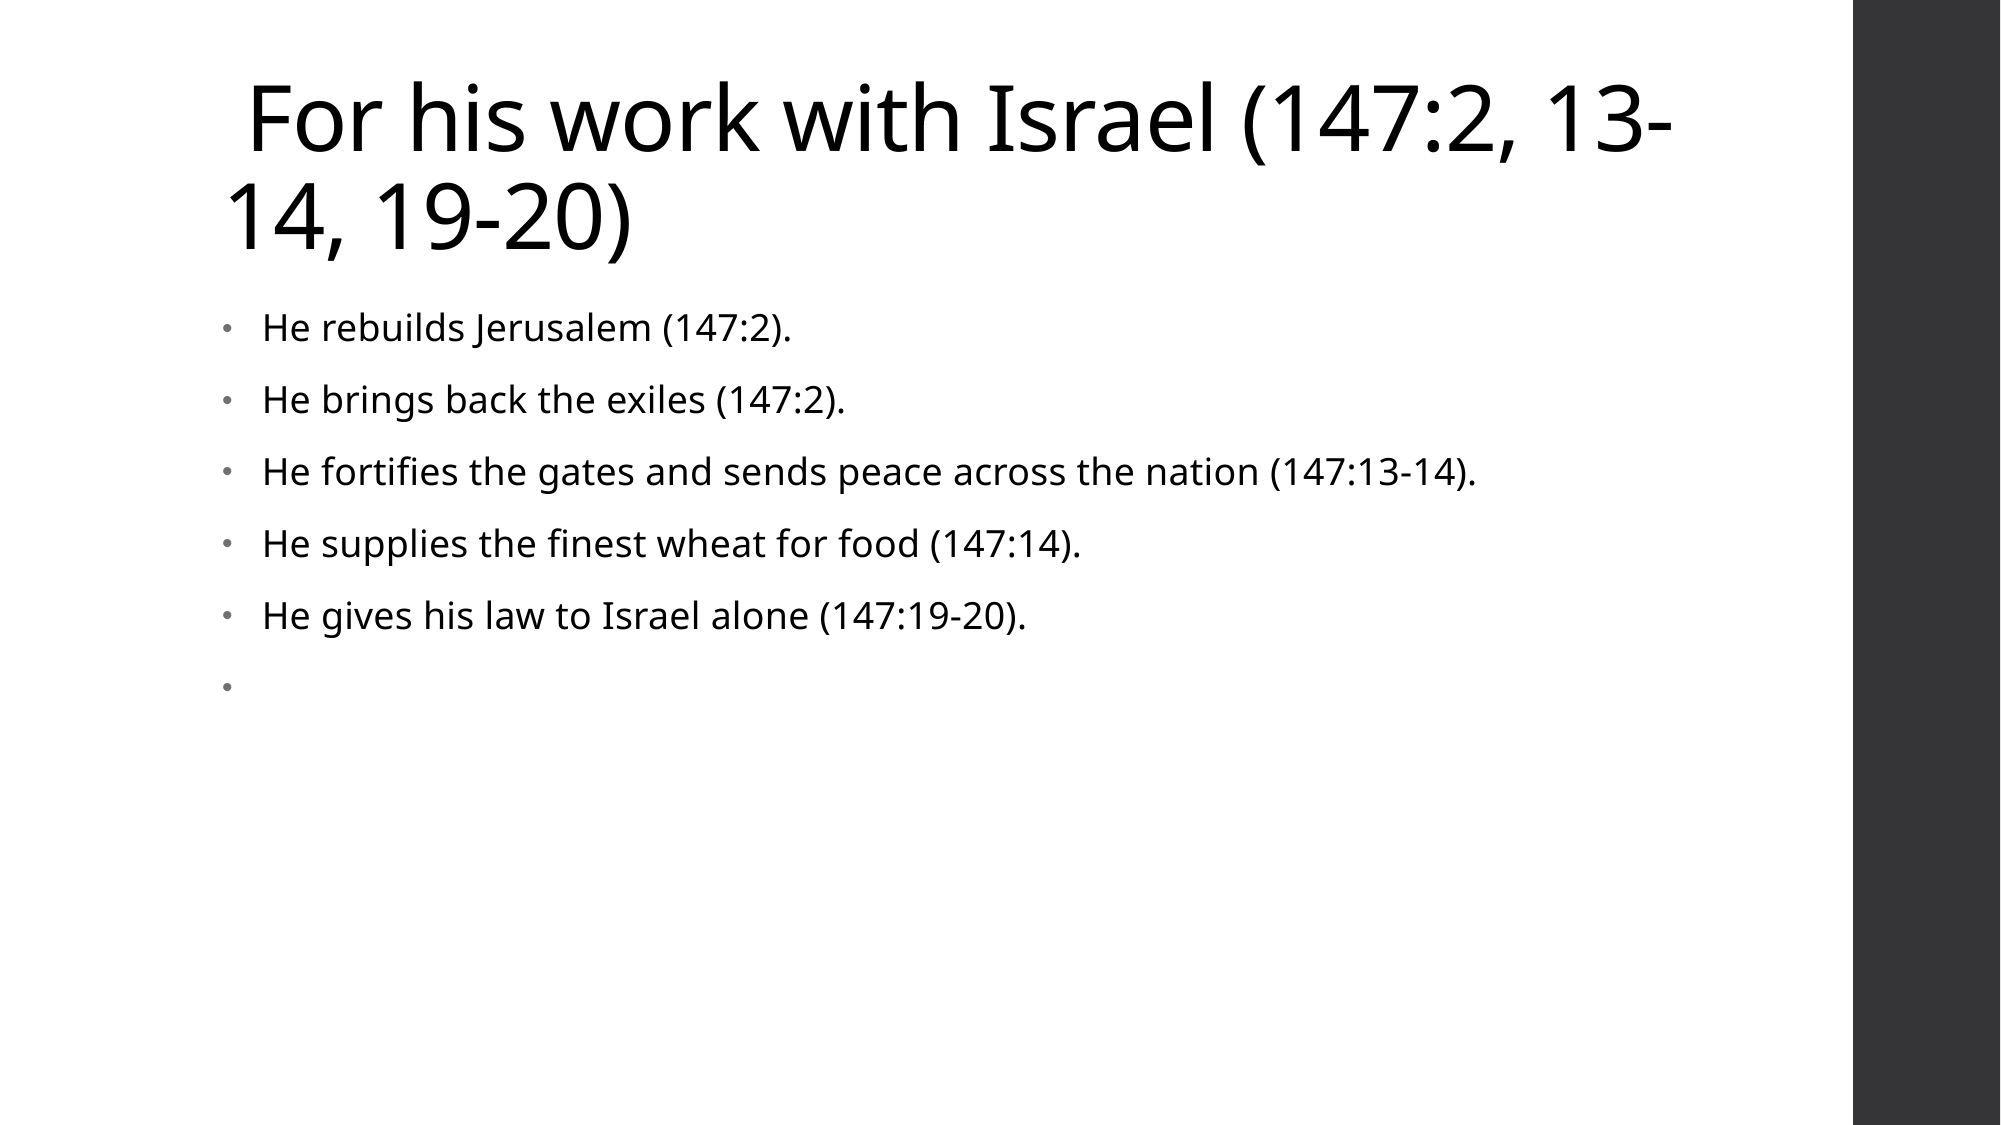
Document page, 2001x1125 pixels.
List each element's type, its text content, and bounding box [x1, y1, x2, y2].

title For his work with Israel (147:2, 13-14, 19-20) [206, 60, 1797, 278]
list He rebuilds Jerusalem (147:2). He brings back the exiles (147:2). He fortifies the gates and sends peace across the nation (147:13-14). He supplies the finest wheat for food (147:14). He gives his law to Israel alone (147:19-20). [206, 299, 1617, 1014]
